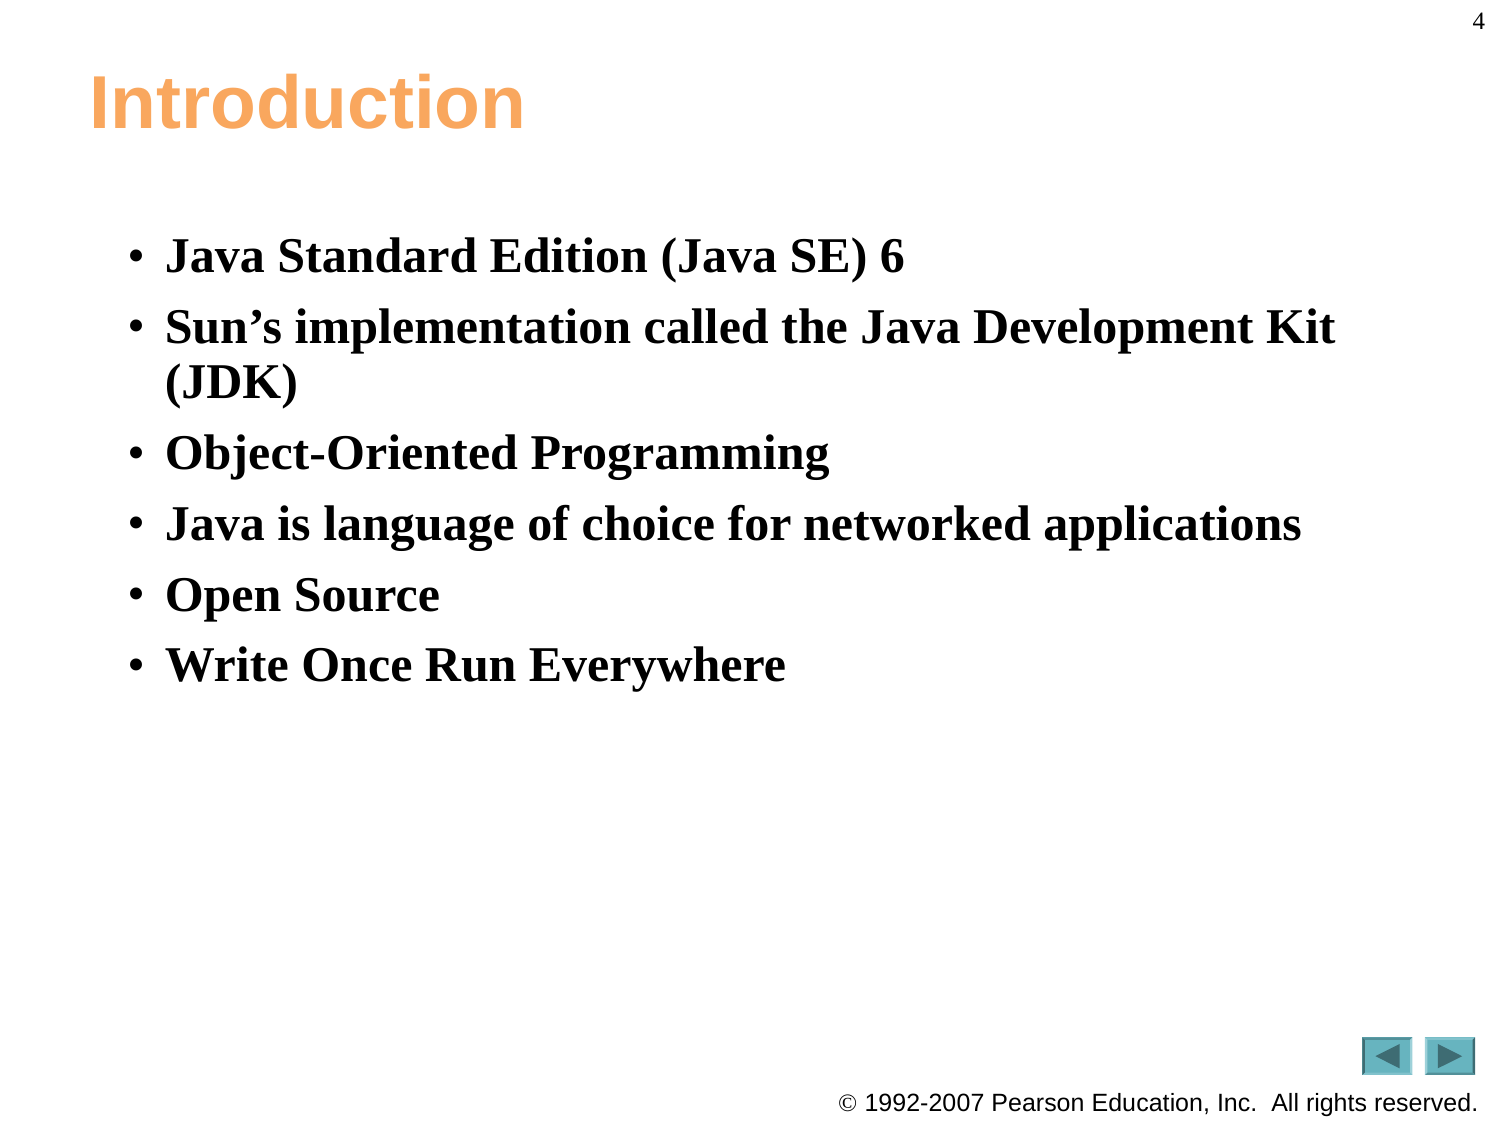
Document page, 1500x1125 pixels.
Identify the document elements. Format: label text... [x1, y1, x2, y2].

list Java Standard Edition (Java SE) 6 Sun’s implementation called the Java Development Kit (JDK) Object-Oriented Programming Java is language of choice for networked applications Open Source Write Once Run Everywhere [112, 220, 1425, 963]
title Introduction [75, 12, 1426, 201]
